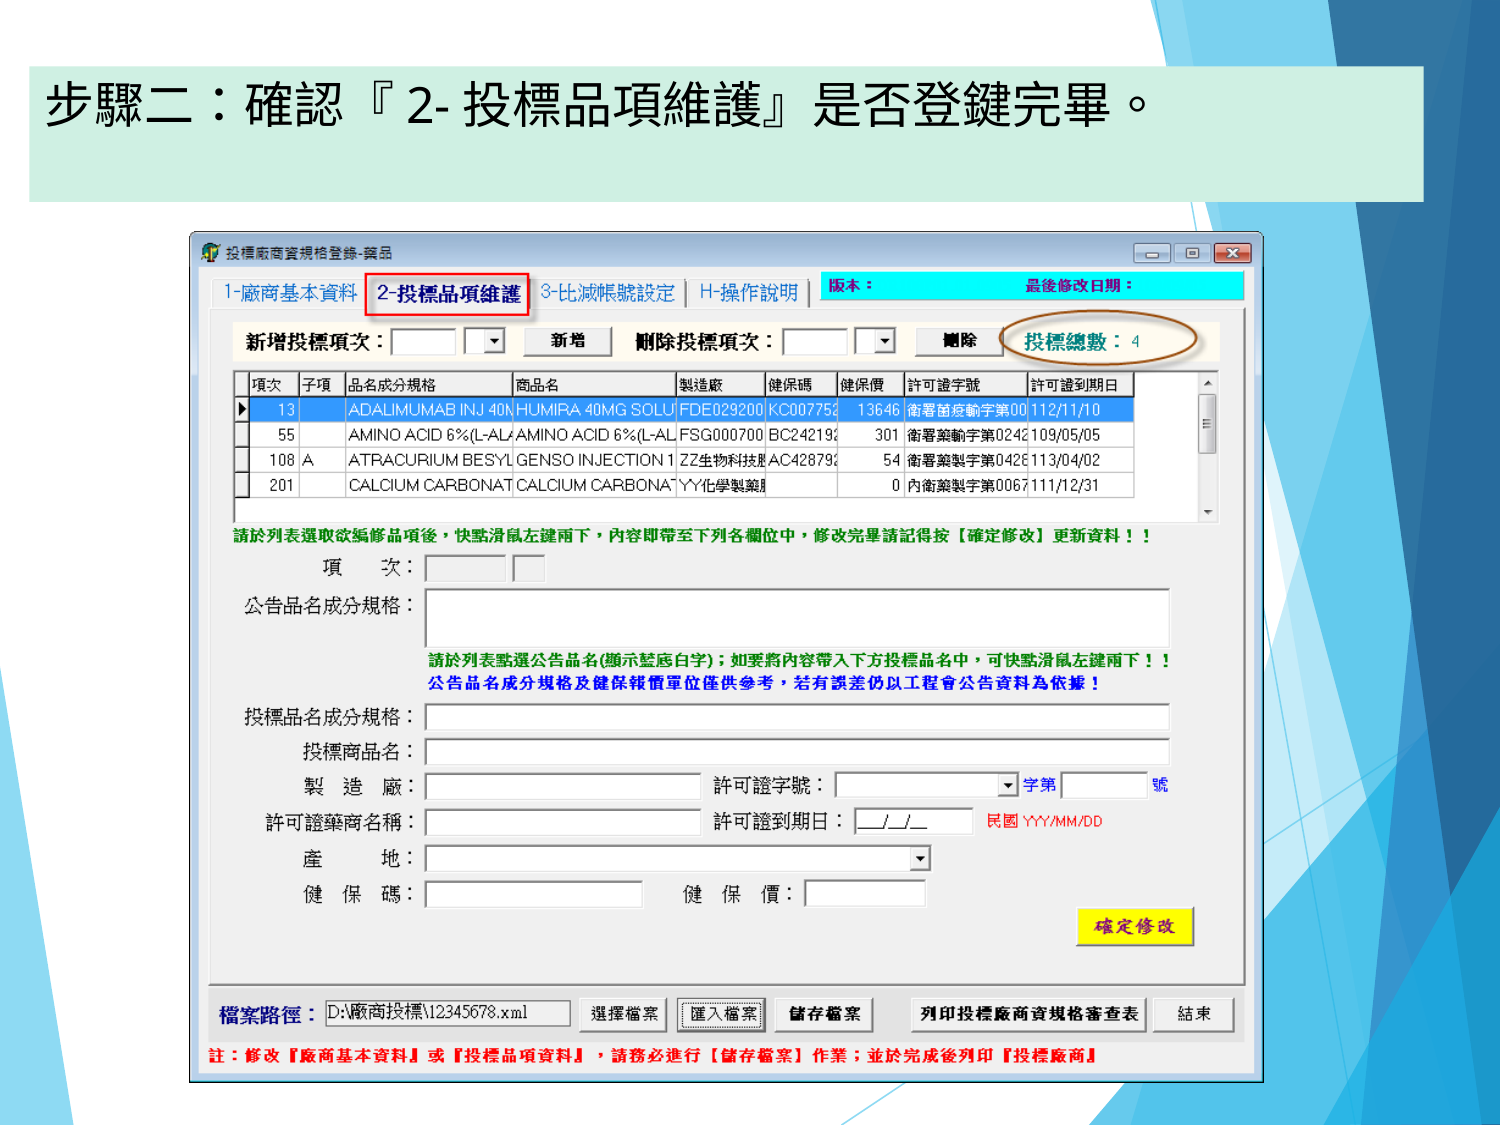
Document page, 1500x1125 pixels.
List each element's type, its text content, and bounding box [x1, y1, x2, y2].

picture [189, 231, 1264, 1083]
text_box 步驟二：確認『2-投標品項維護』是否登鍵完畢。 [29, 66, 1424, 202]
